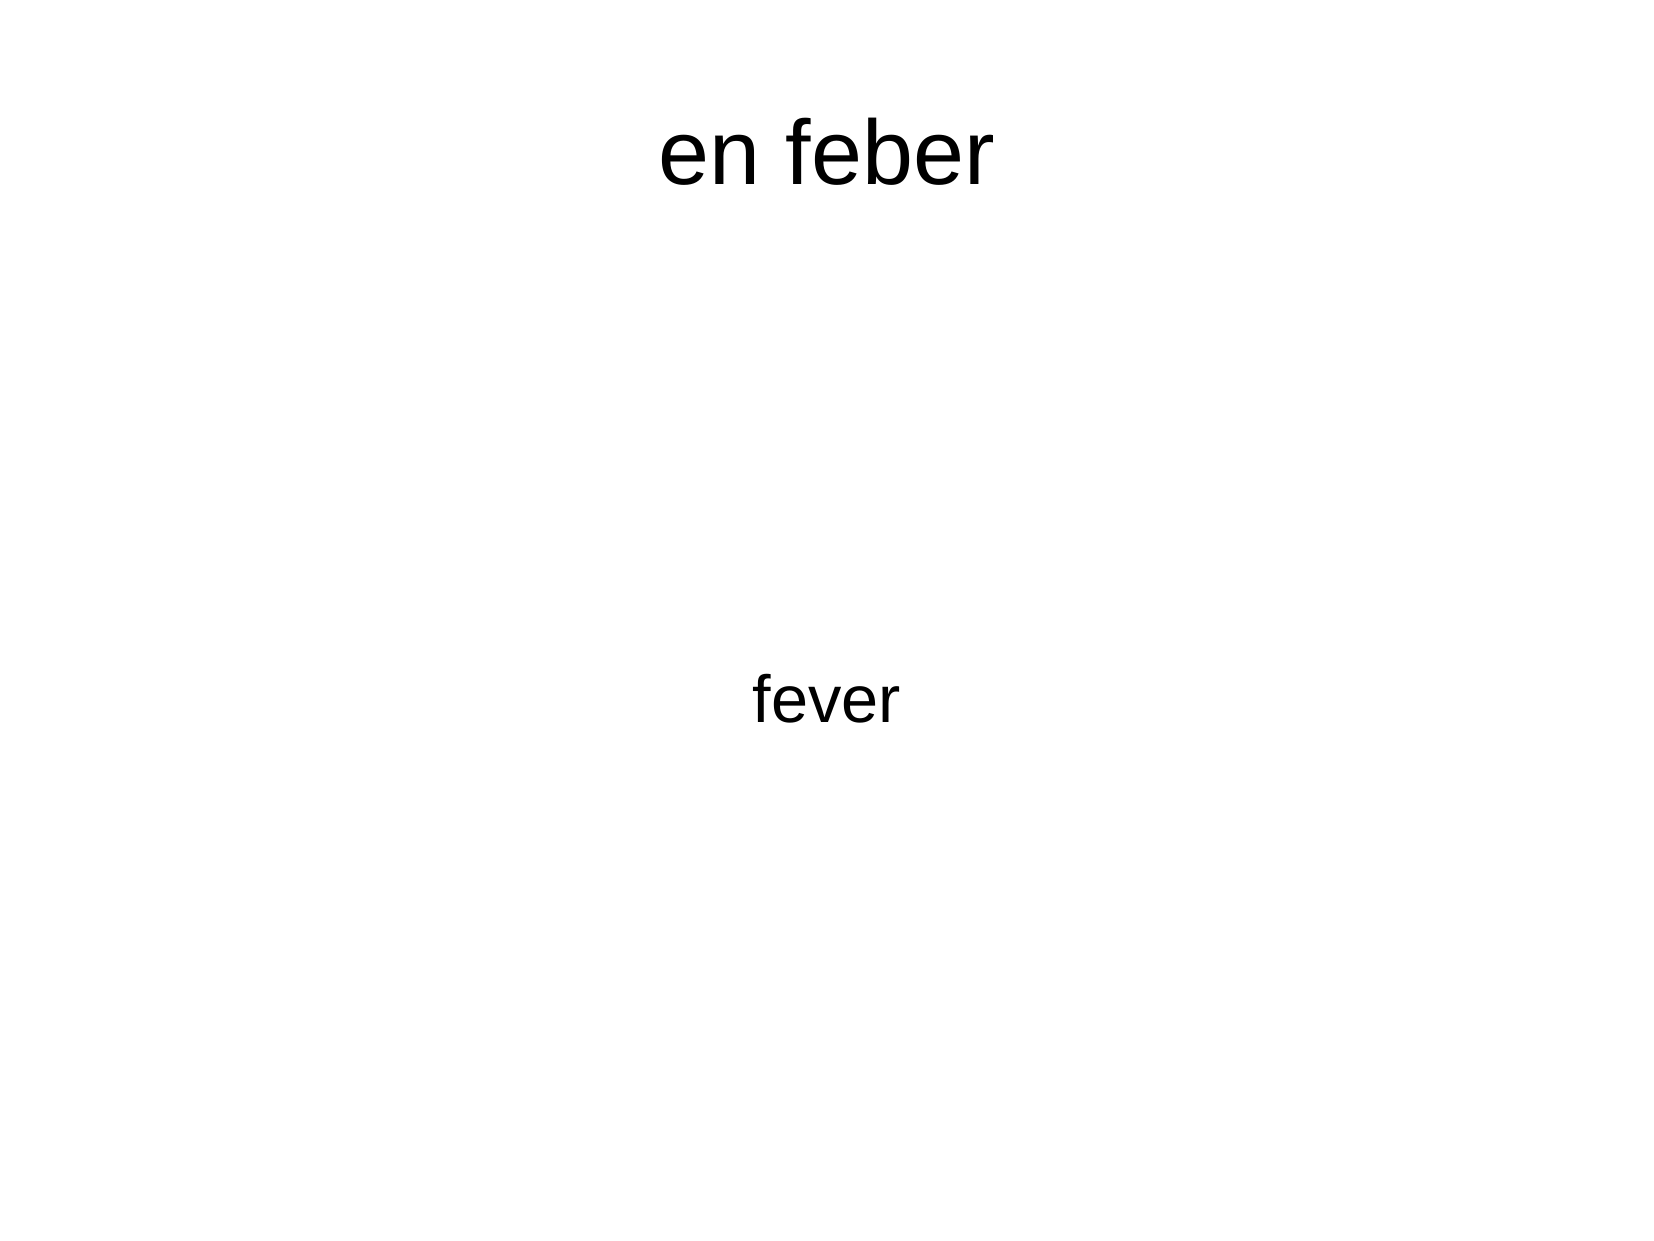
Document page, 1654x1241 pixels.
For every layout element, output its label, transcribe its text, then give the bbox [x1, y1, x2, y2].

subtitle fever [82, 297, 1571, 1102]
title en feber [82, 56, 1571, 250]
